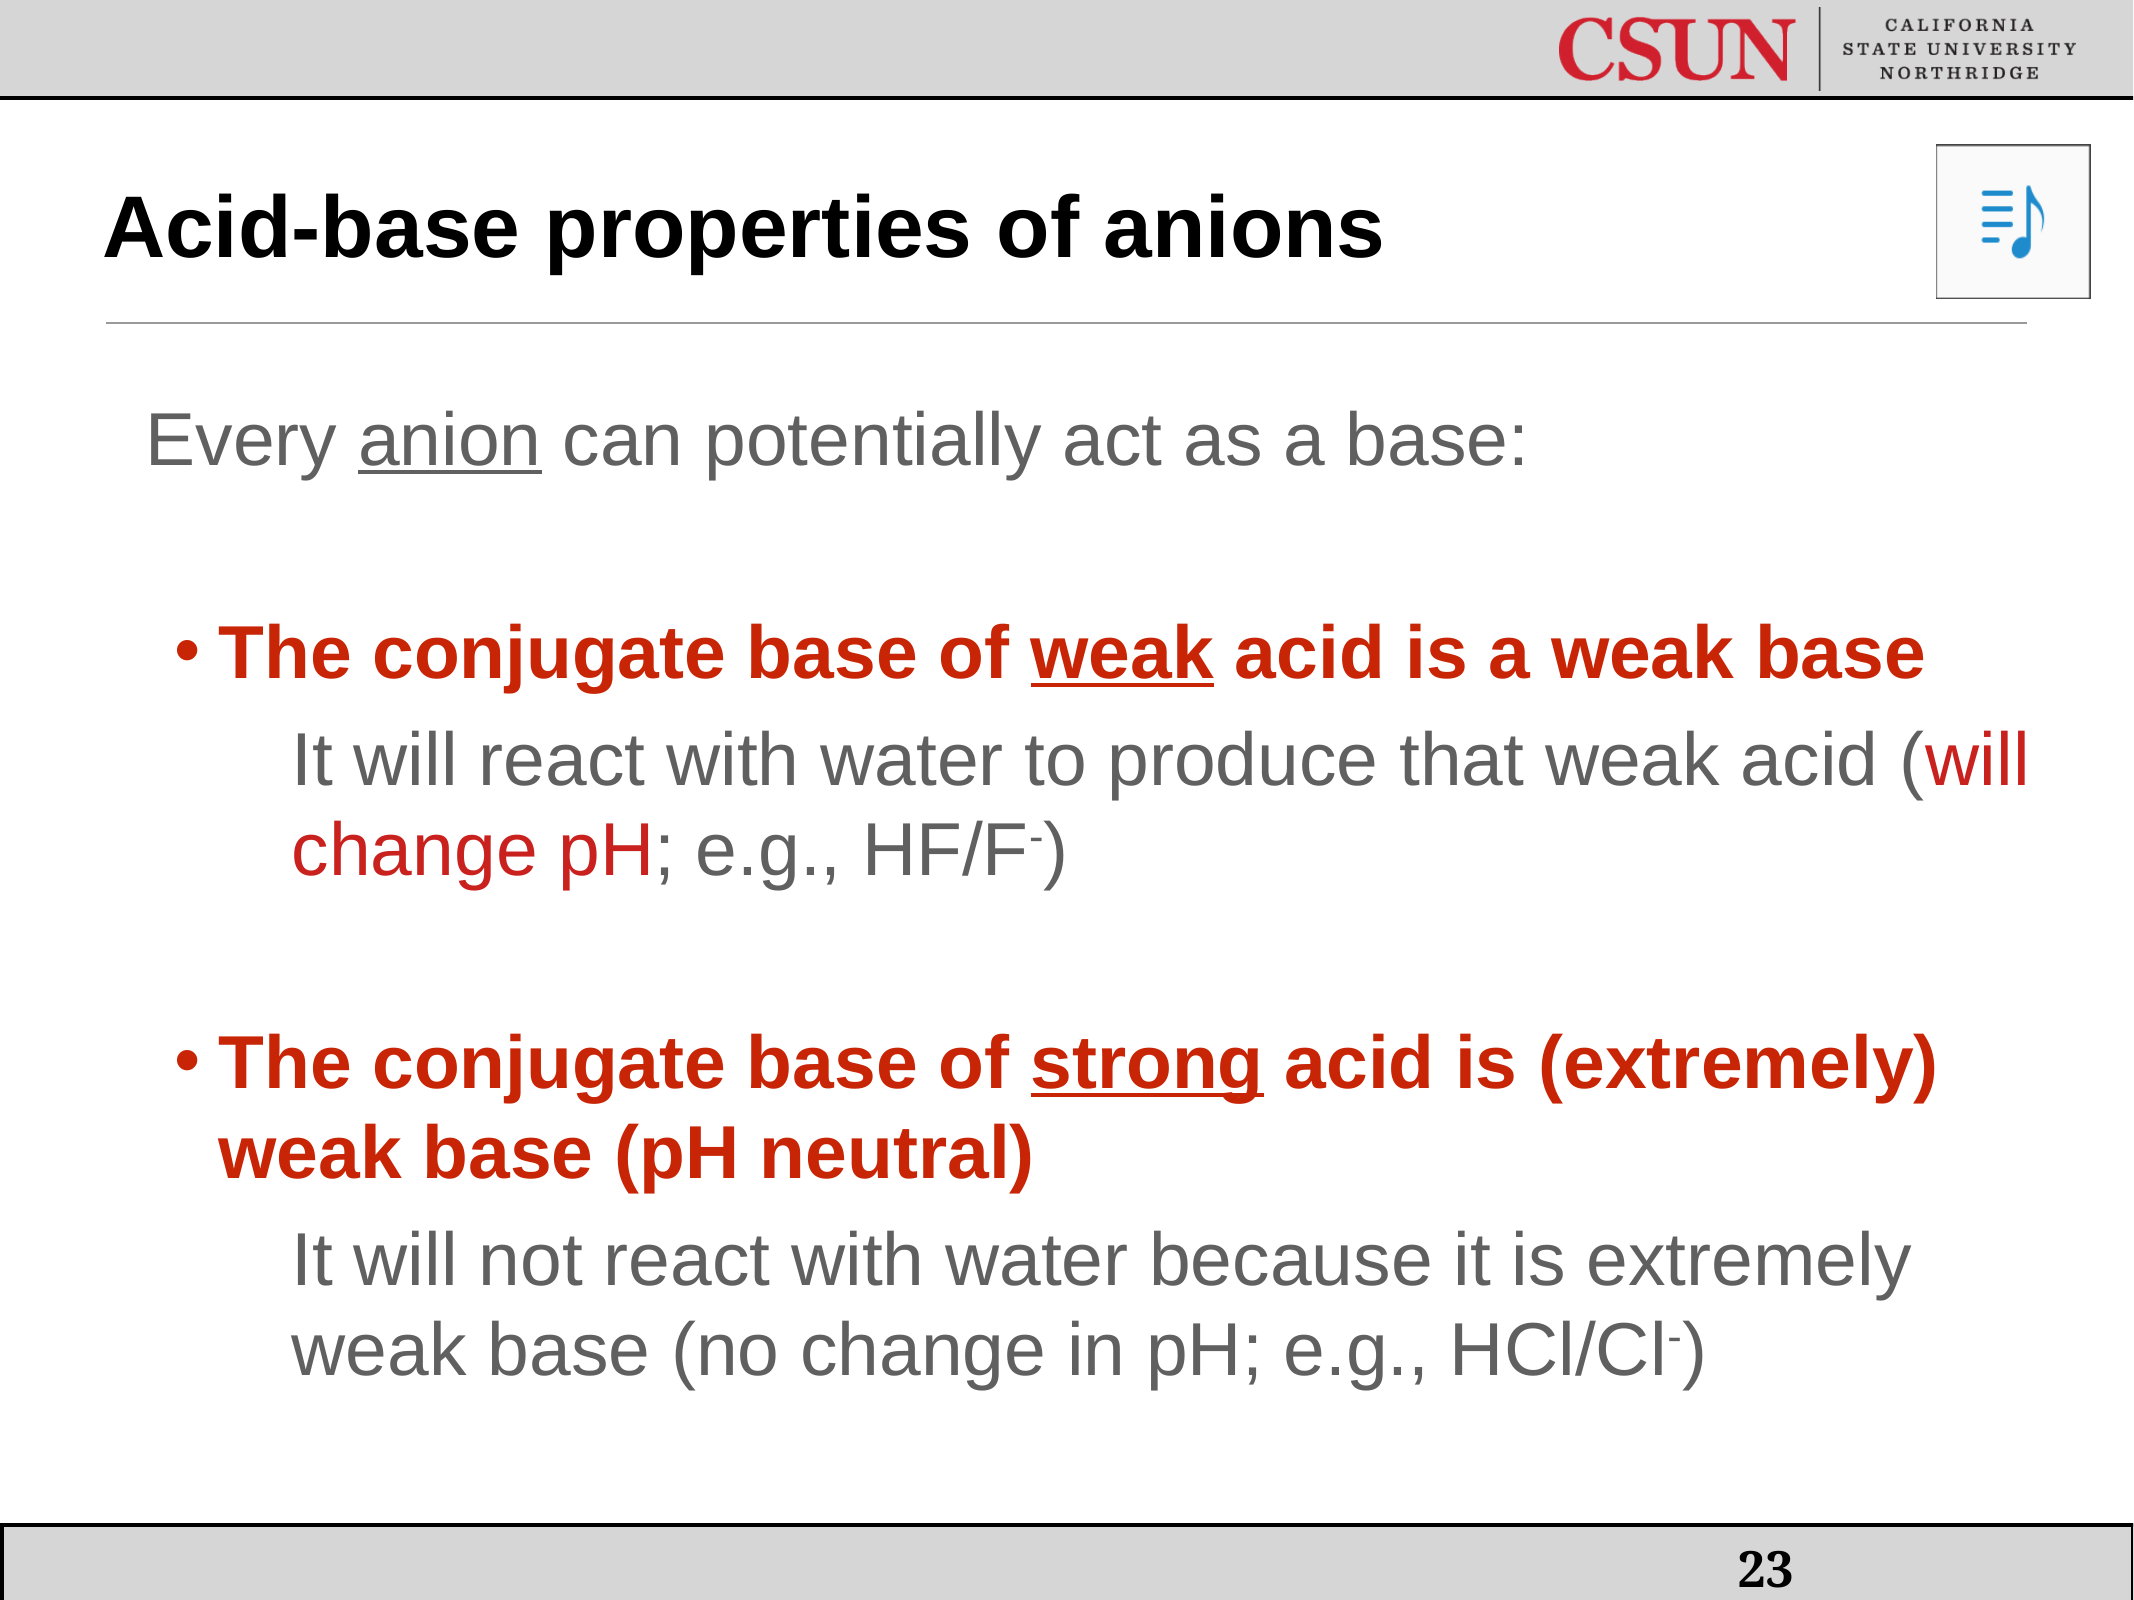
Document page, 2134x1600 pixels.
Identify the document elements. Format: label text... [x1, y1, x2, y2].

list Every anion can potentially act as a base: The conjugate base of weak acid is a weak base It will react with water to produce that weak acid (will change pH; e.g., HF/F-) The conjugate base of strong acid is (extremely) weak base (pH neutral) It will not react with water because it is extremely weak base (no change in pH; e.g., HCl/Cl-) [93, 382, 2040, 1471]
text_box [1935, 143, 2092, 301]
picture [1559, 7, 2076, 91]
title Acid-base properties of anions [93, 104, 2040, 284]
